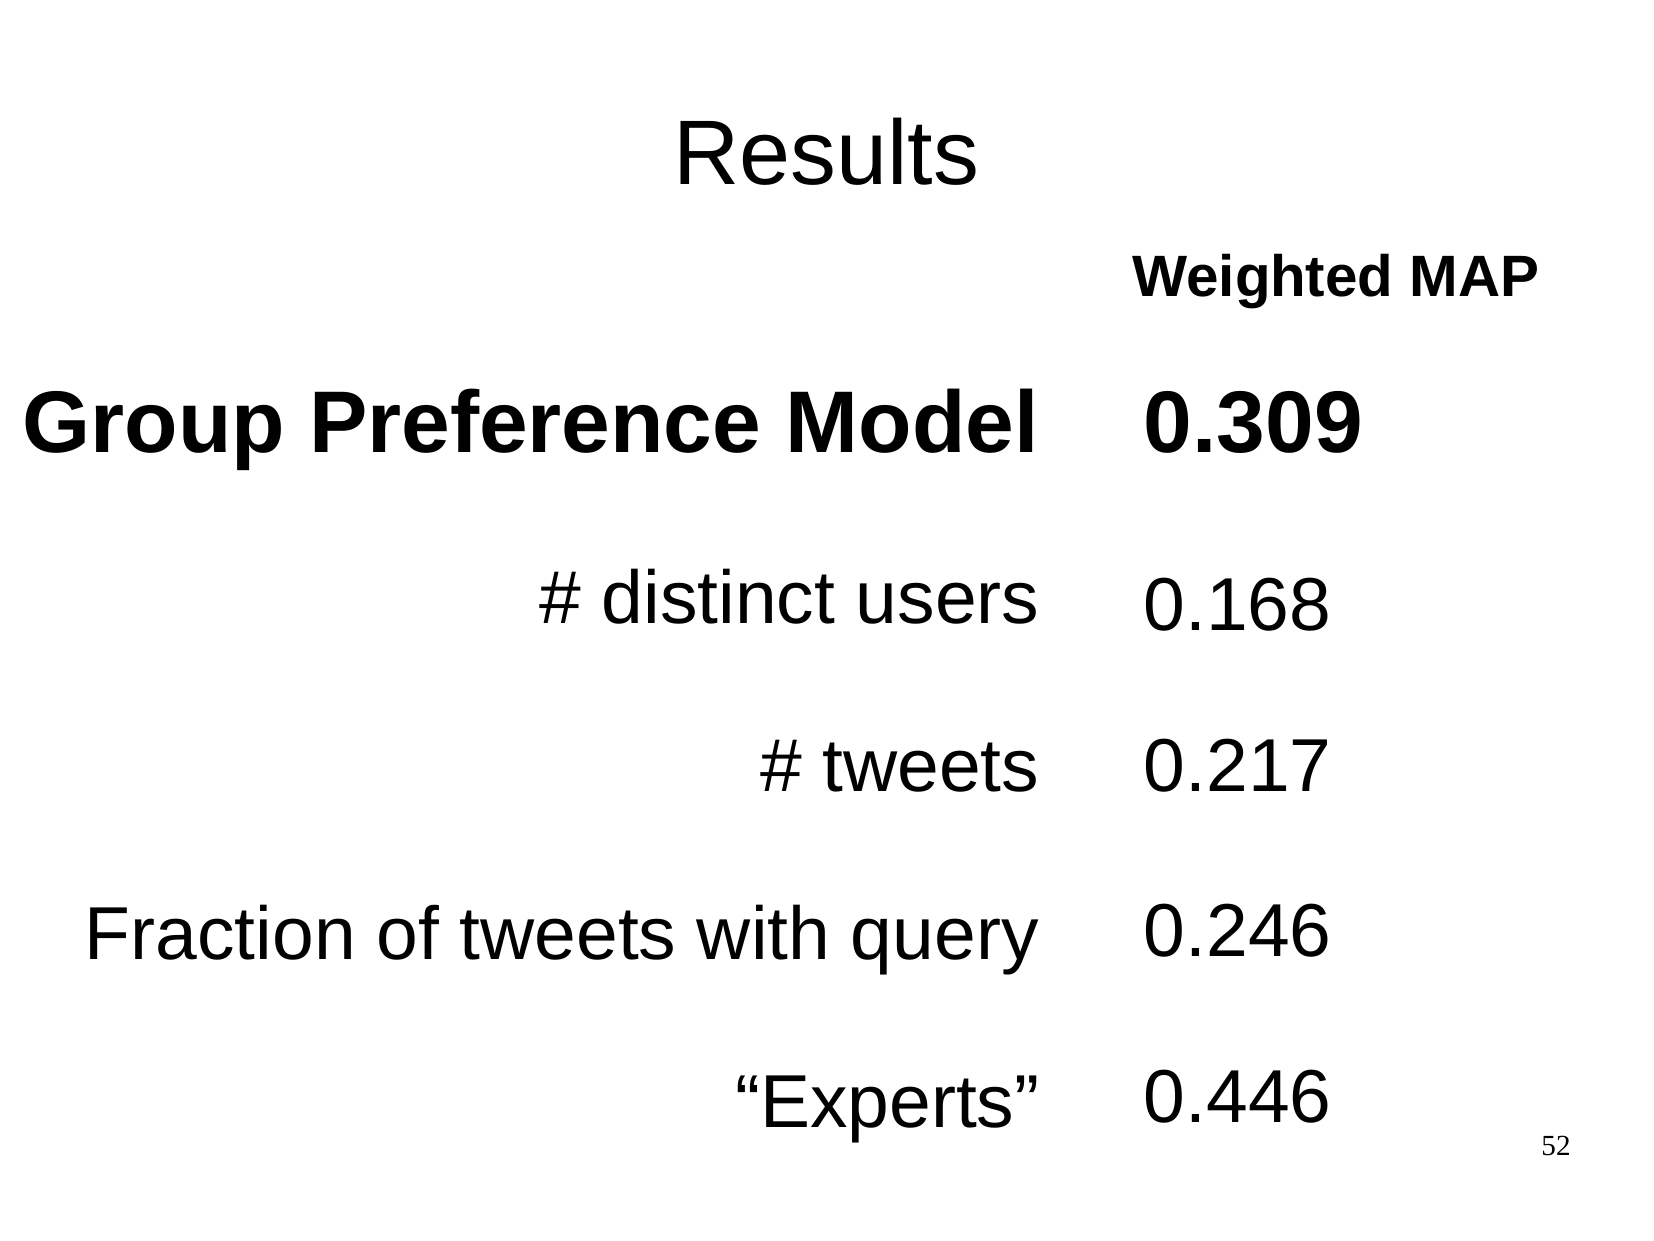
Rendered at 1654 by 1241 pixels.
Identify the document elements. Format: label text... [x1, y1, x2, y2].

text_box Weighted MAP [1117, 236, 1555, 317]
text_box 0.309 [1129, 366, 1379, 479]
title Results [82, 49, 1571, 257]
text_box Group Preference Model # distinct users # tweets Fraction of tweets with query “Experts” [7, 366, 1055, 1151]
text_box 0.168 [1129, 555, 1347, 654]
text_box 0.217 [1129, 716, 1347, 815]
text_box 0.446 [1129, 1046, 1347, 1146]
text_box 0.246 [1129, 881, 1347, 981]
